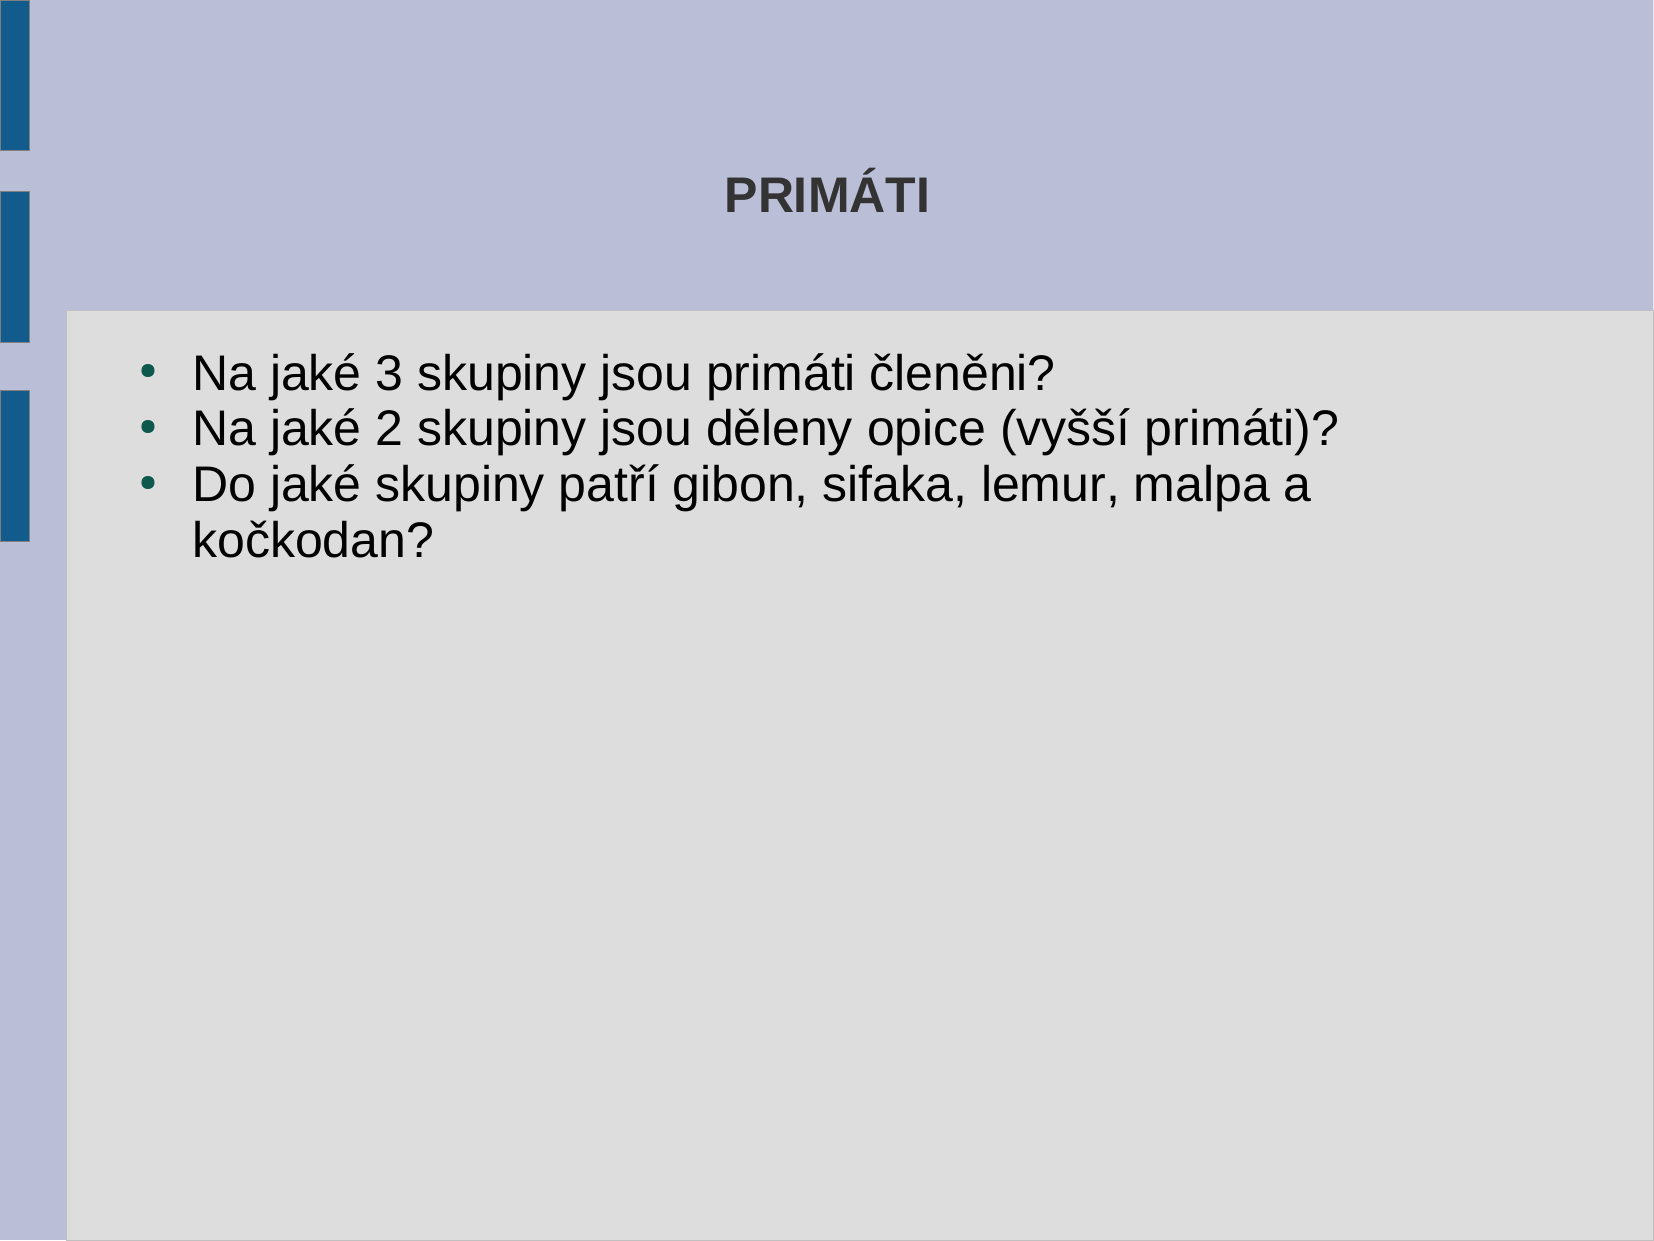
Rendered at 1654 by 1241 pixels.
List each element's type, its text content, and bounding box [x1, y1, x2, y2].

title PRIMÁTI [121, 91, 1534, 299]
list Na jaké 3 skupiny jsou primáti členěni? Na jaké 2 skupiny jsou děleny opice (vyšší primáti)? Do jaké skupiny patří gibon, sifaka, lemur, malpa a kočkodan? [121, 344, 1534, 1127]
